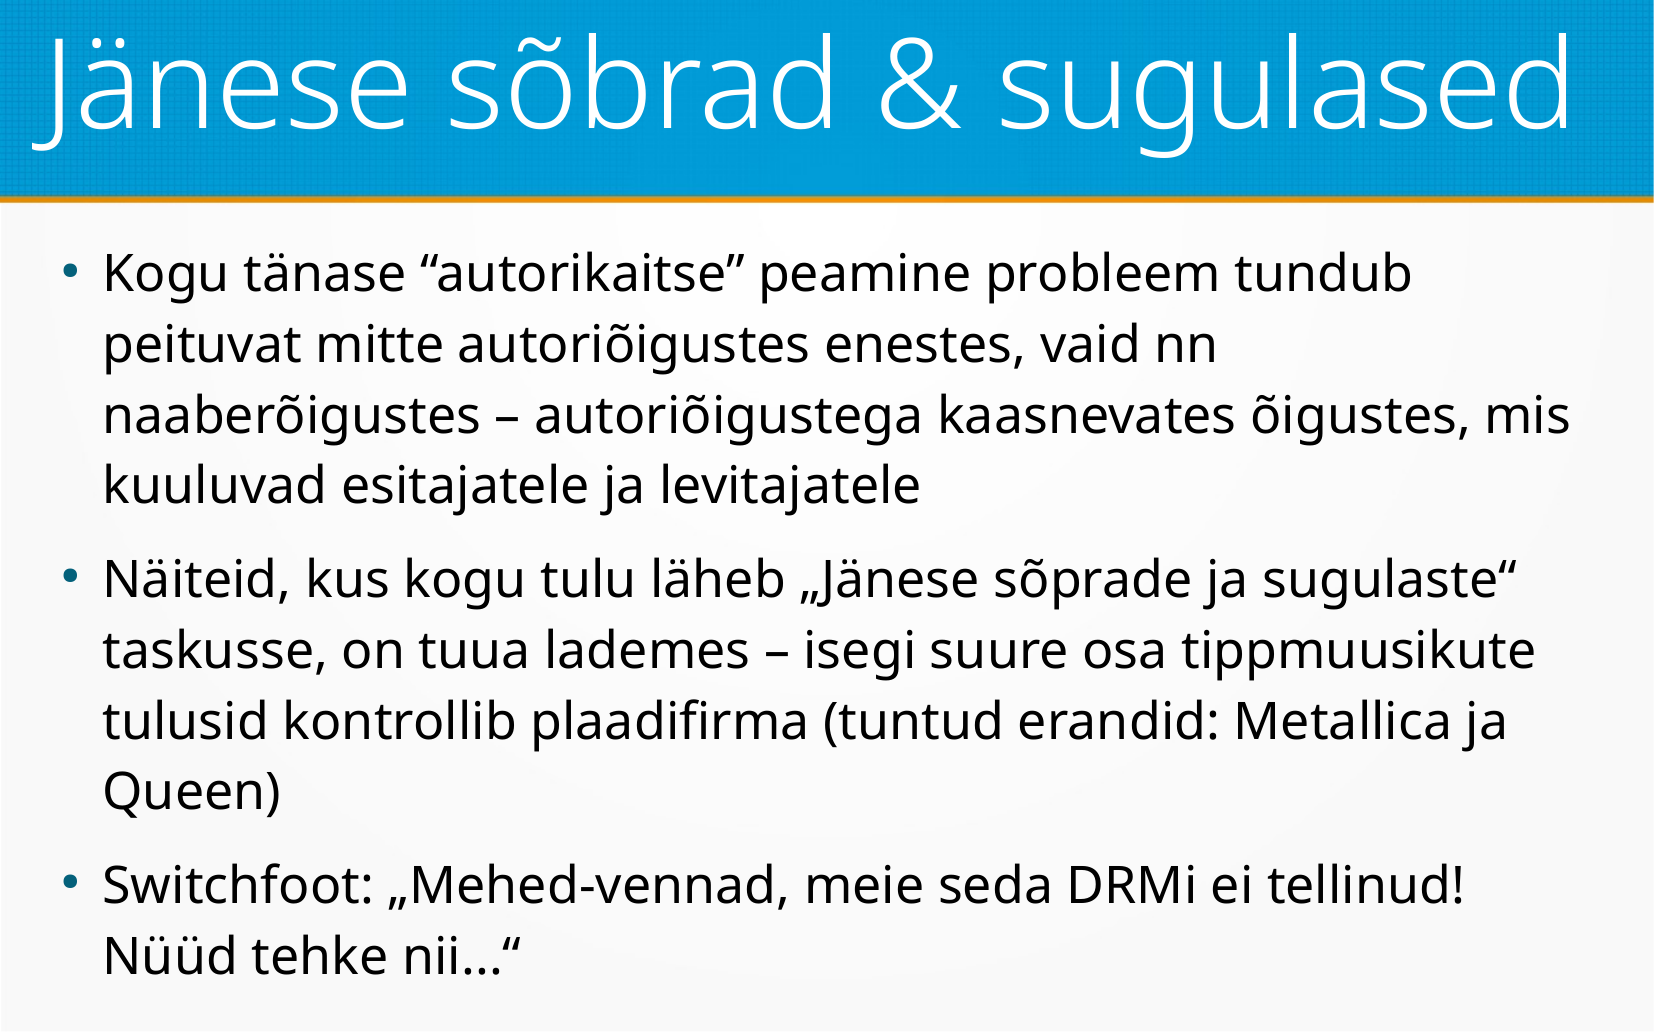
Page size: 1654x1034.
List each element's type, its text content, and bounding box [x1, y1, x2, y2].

picture [0, 195, 1654, 1034]
title Jänese sõbrad & sugulased [43, 0, 1619, 166]
list Kogu tänase “autorikaitse” peamine probleem tundub peituvat mitte autoriõigustes enestes, vaid nn naaberõigustes – autoriõigustega kaasnevates õigustes, mis kuuluvad esitajatele ja levitajatele Näiteid, kus kogu tulu läheb „Jänese sõprade ja sugulaste“ taskusse, on tuua lademes – isegi suure osa tippmuusikute tulusid kontrollib plaadifirma (tuntud erandid: Metallica ja Queen) Switchfoot: „Mehed-vennad, meie seda DRMi ei tellinud! Nüüd tehke nii...“ [47, 236, 1607, 1002]
